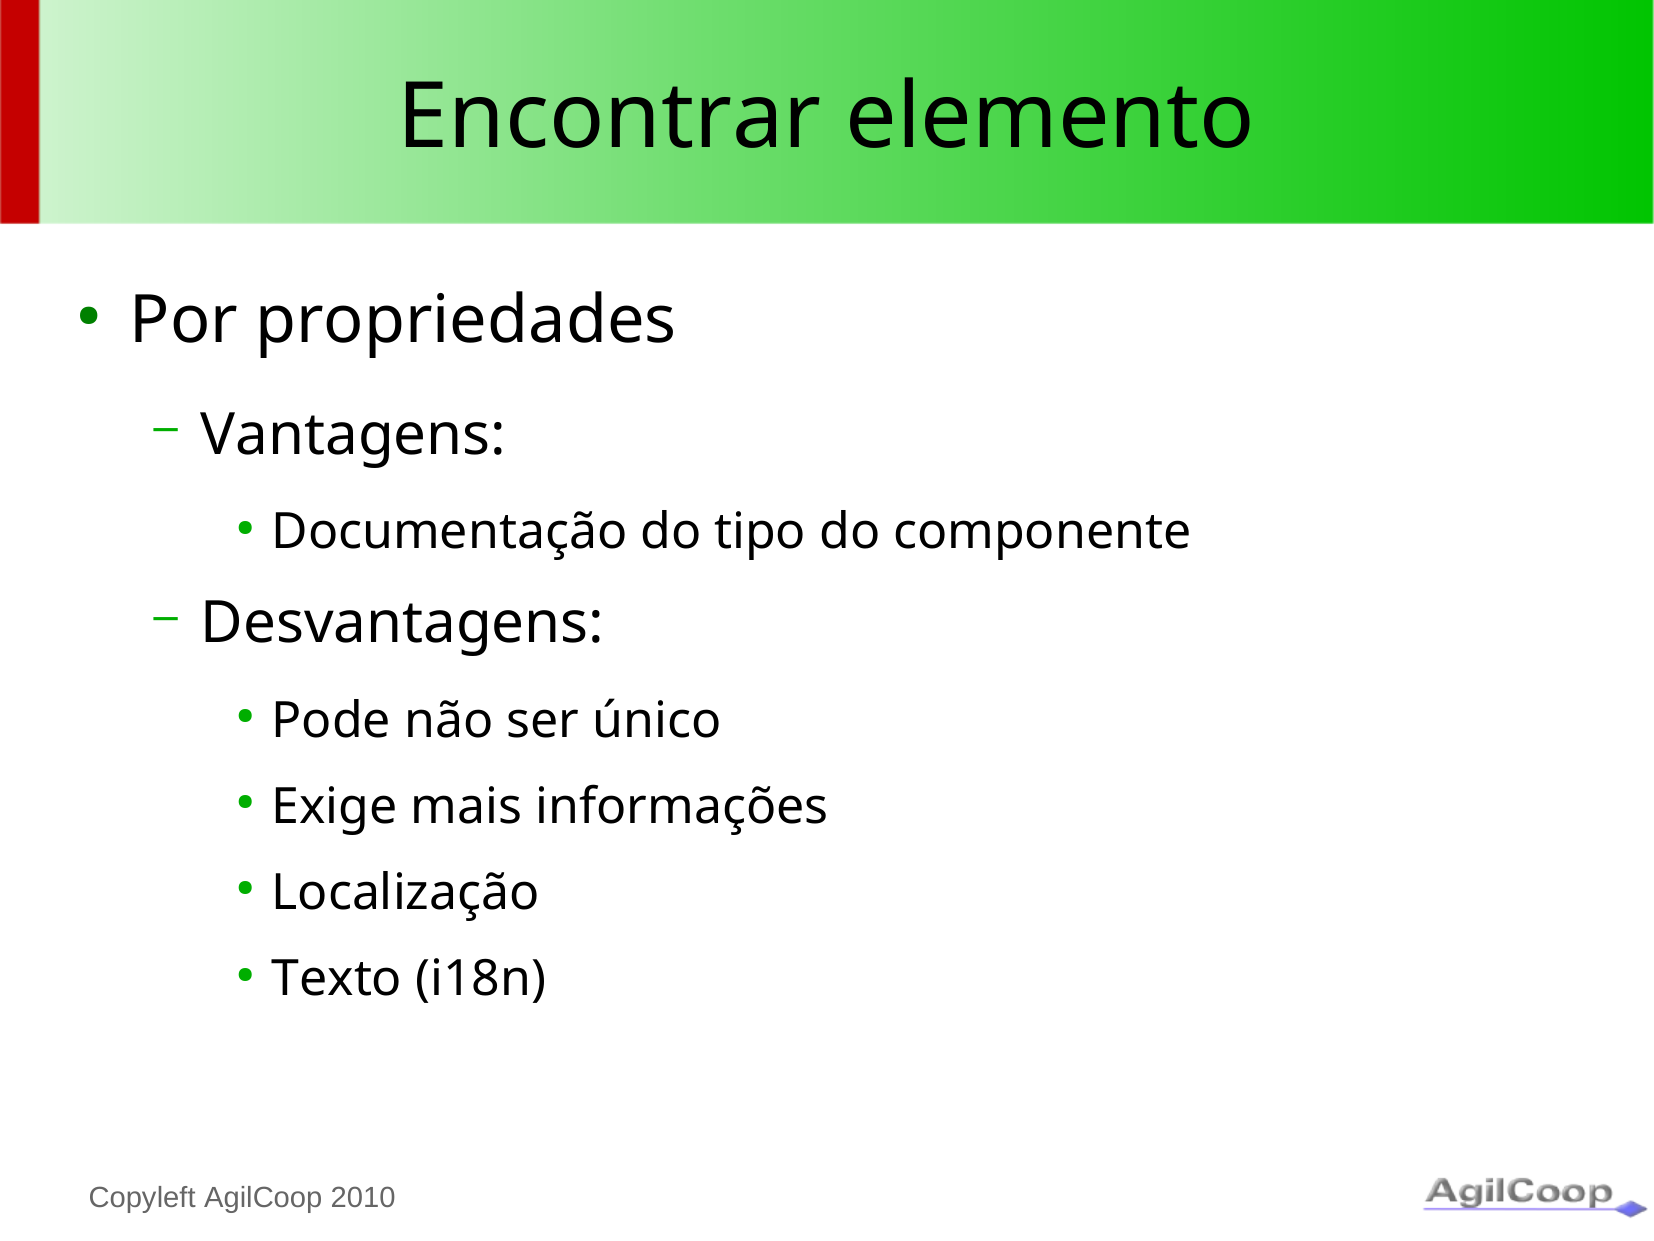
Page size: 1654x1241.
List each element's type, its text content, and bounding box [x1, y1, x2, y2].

picture [0, 0, 1654, 1241]
title Encontrar elemento [82, 8, 1571, 216]
list Por propriedades Vantagens: Documentação do tipo do componente Desvantagens: Pode não ser único Exige mais informações Localização Texto (i18n) [59, 271, 1607, 1108]
